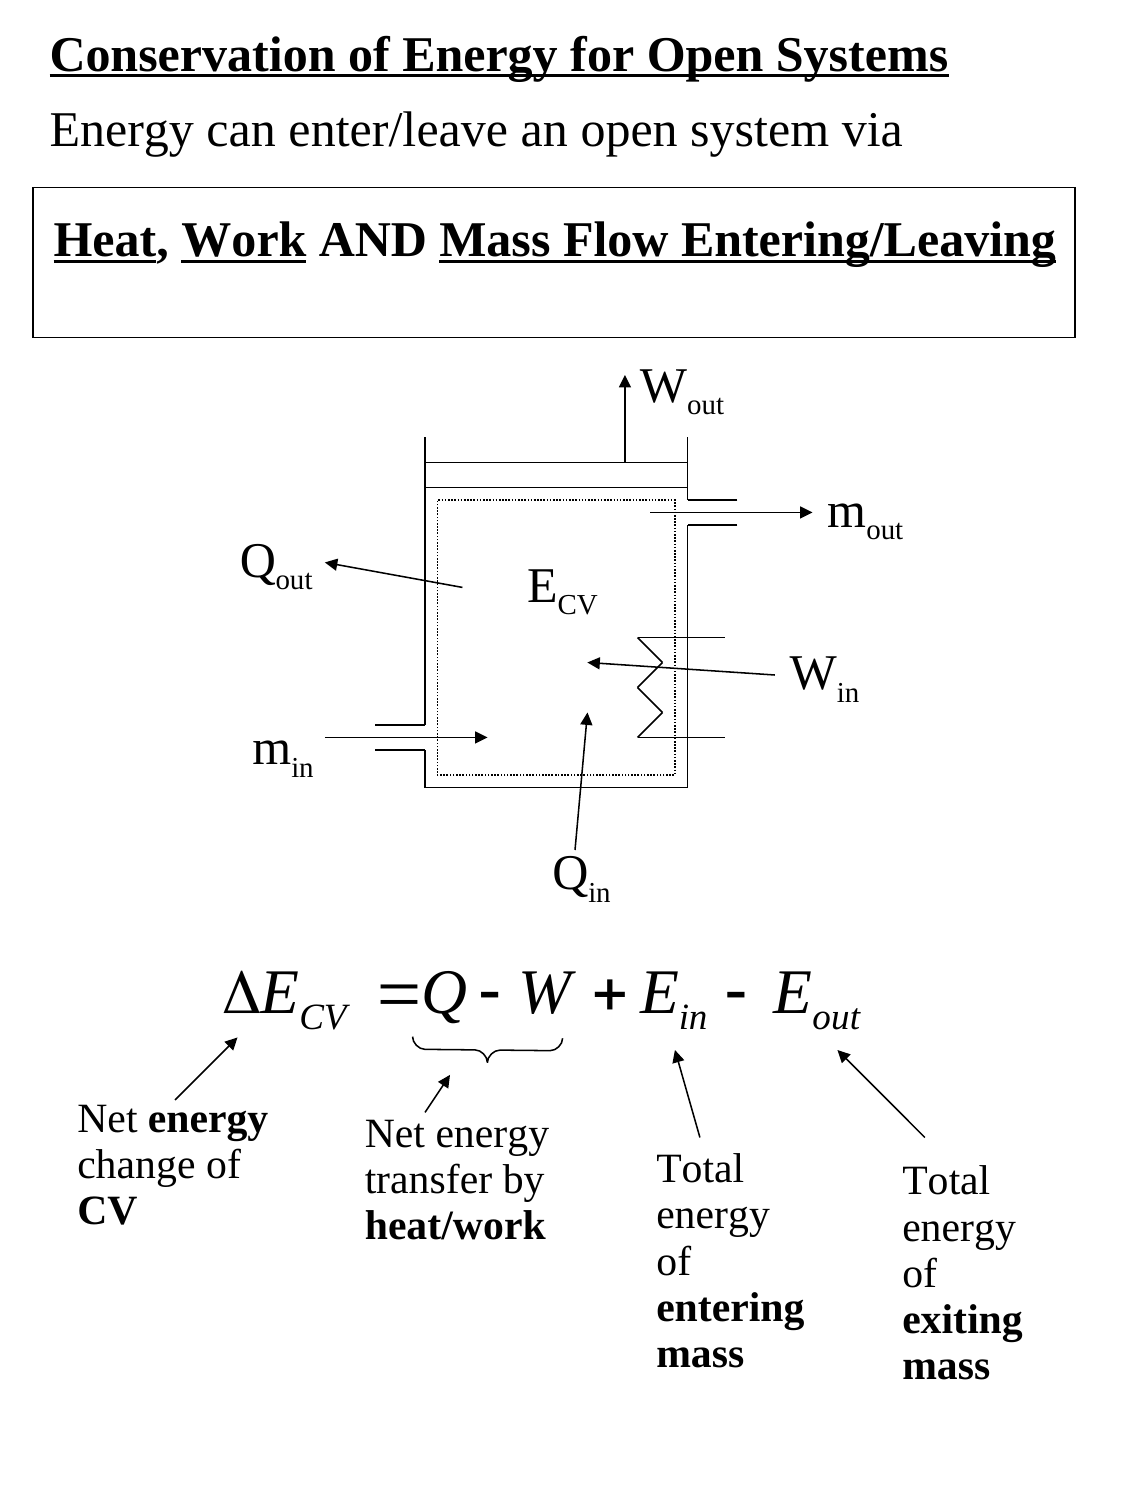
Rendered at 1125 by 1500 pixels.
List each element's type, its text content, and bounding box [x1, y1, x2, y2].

text_box Total energy of entering mass [641, 1137, 828, 1385]
text_box Energy can enter/leave an open system via Heat, Work AND Mass Flow Entering/Leaving [34, 188, 1074, 276]
text_box Wout [624, 349, 776, 429]
text_box Win [774, 637, 891, 717]
text_box min [237, 712, 353, 792]
text_box ECV [512, 549, 628, 629]
text_box Net energy change of CV [62, 1087, 291, 1242]
text_box Energy can enter/leave an open system via Heat, Work AND Mass Flow Entering/Leaving [34, 94, 1076, 187]
text_box Qout [224, 524, 341, 604]
text_box mout [812, 474, 928, 554]
text_box Total energy of exiting mass [887, 1149, 1053, 1397]
text_box Conservation of Energy for Open Systems [34, 19, 1001, 90]
chart [212, 950, 876, 1046]
text_box Qin [537, 837, 653, 917]
text_box Net energy transfer by heat/work [349, 1102, 588, 1257]
